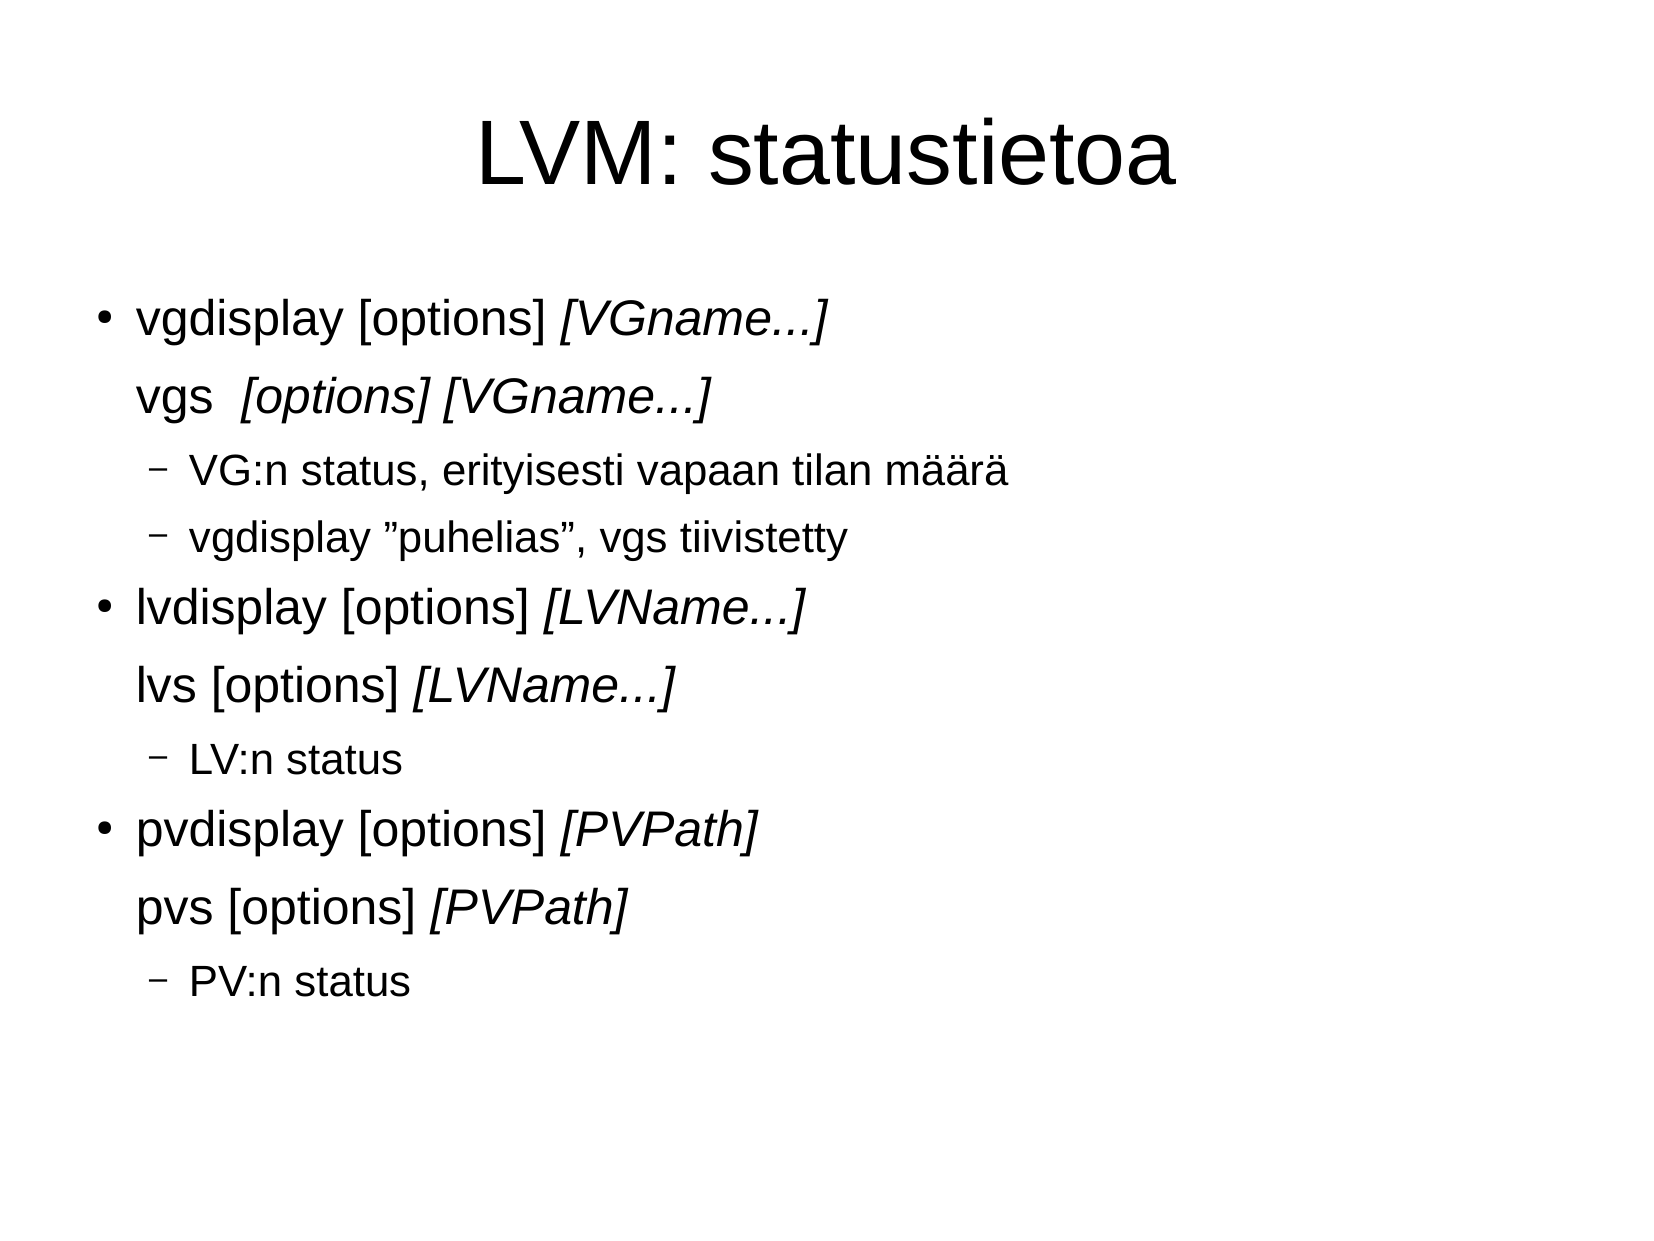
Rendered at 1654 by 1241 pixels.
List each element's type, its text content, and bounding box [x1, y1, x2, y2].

title LVM: statustietoa [82, 49, 1571, 257]
list vgdisplay [options] [VGname...] vgs [options] [VGname...] VG:n status, erityisesti vapaan tilan määrä vgdisplay ”puhelias”, vgs tiivistetty lvdisplay [options] [LVName...] lvs [options] [LVName...] LV:n status pvdisplay [options] [PVPath] pvs [options] [PVPath] PV:n status [82, 290, 1571, 1010]
